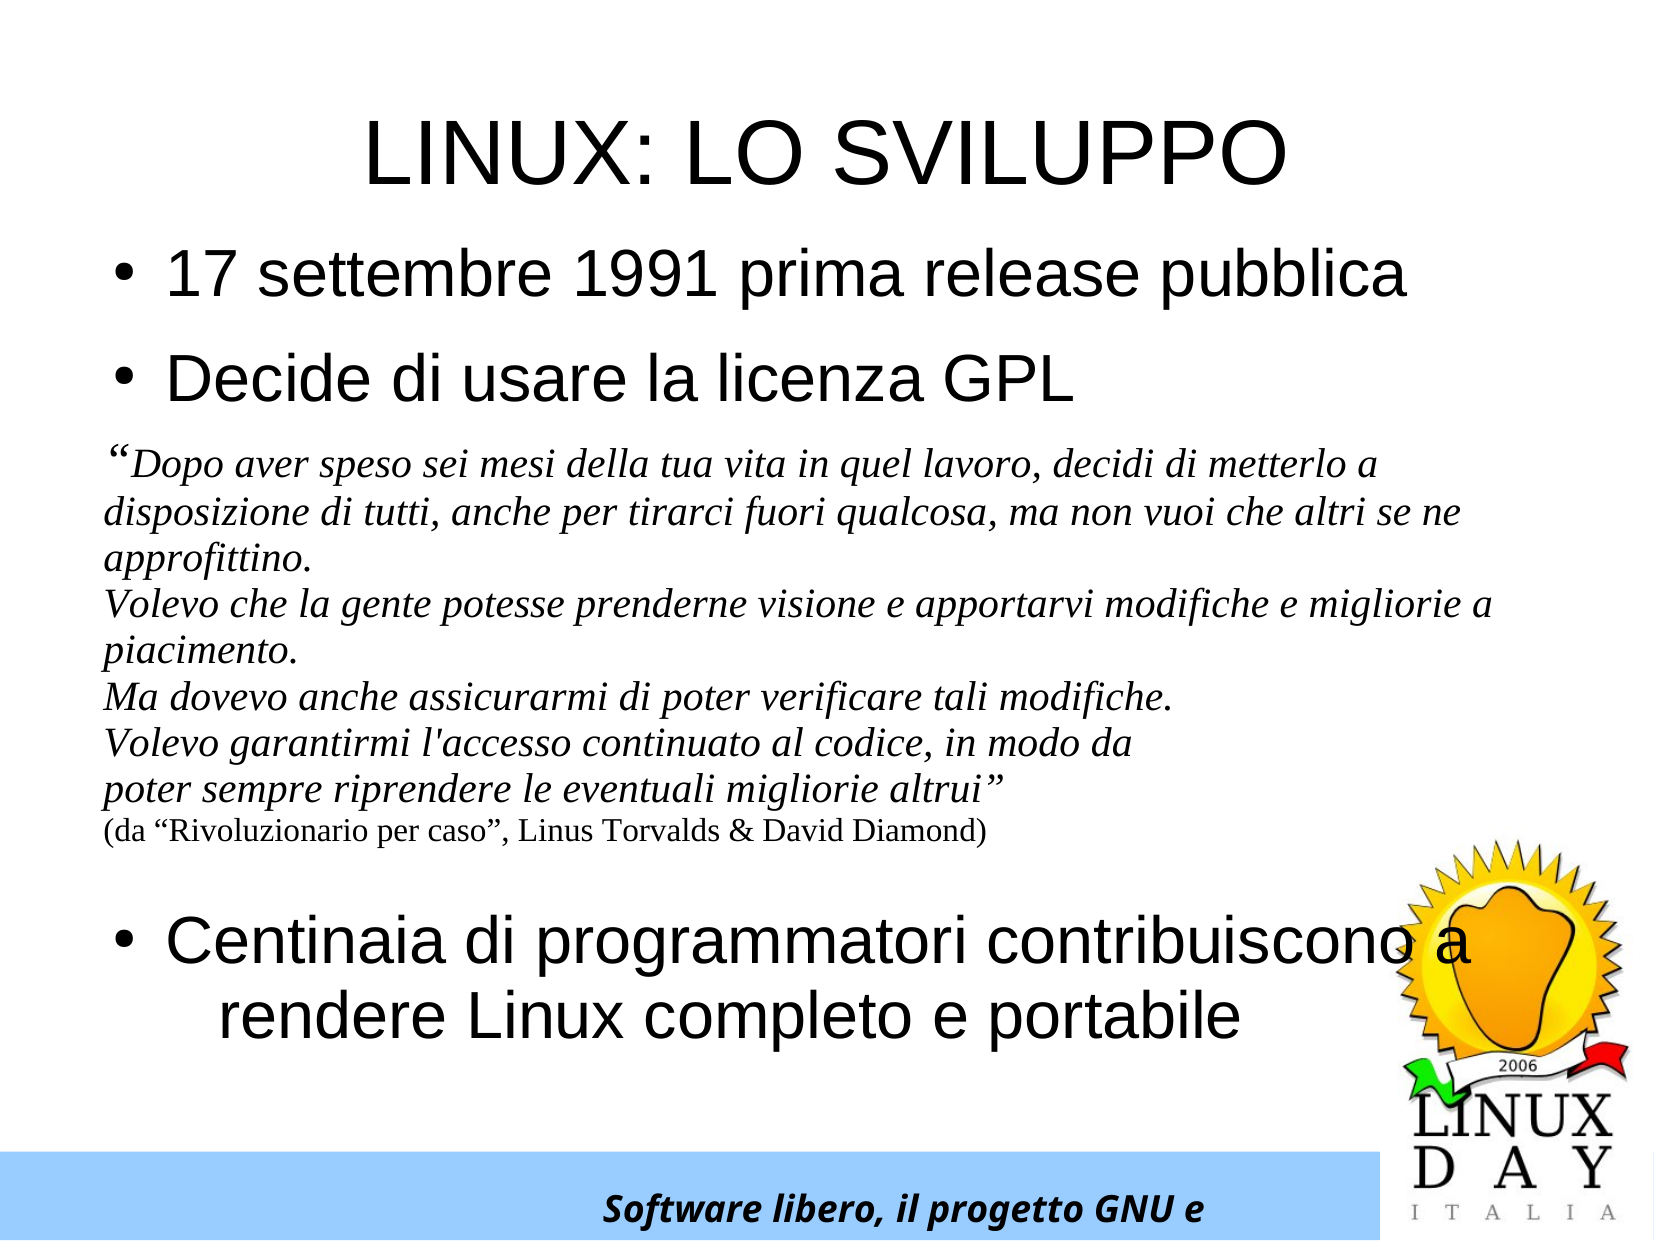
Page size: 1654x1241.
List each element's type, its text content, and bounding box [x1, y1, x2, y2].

picture [1380, 826, 1654, 1241]
title LINUX: LO SVILUPPO [82, 49, 1571, 257]
list 17 settembre 1991 prima release pubblica Decide di usare la licenza GPL [76, 236, 1565, 448]
text_box Software libero, il progetto GNU e Linux [588, 1175, 1323, 1237]
text_box [0, 1151, 1380, 1241]
text_box “Dopo aver speso sei mesi della tua vita in quel lavoro, decidi di metterlo a disposizione di tutti, anche per tirarci fuori qualcosa, ma non vuoi che altri se ne approfittino. Volevo che la gente potesse prenderne visione e apportarvi modifiche e migliorie a piacimento. Ma dovevo anche assicurarmi di poter verificare tali modifiche. Volevo garantirmi l'accesso continuato al codice, in modo da poter sempre riprendere le eventuali migliorie altrui” (da “Rivoluzionario per caso”, Linus Torvalds & David Diamond) [88, 425, 1595, 893]
list Centinaia di programmatori contribuiscono a rendere Linux completo e portabile [76, 903, 1566, 1071]
